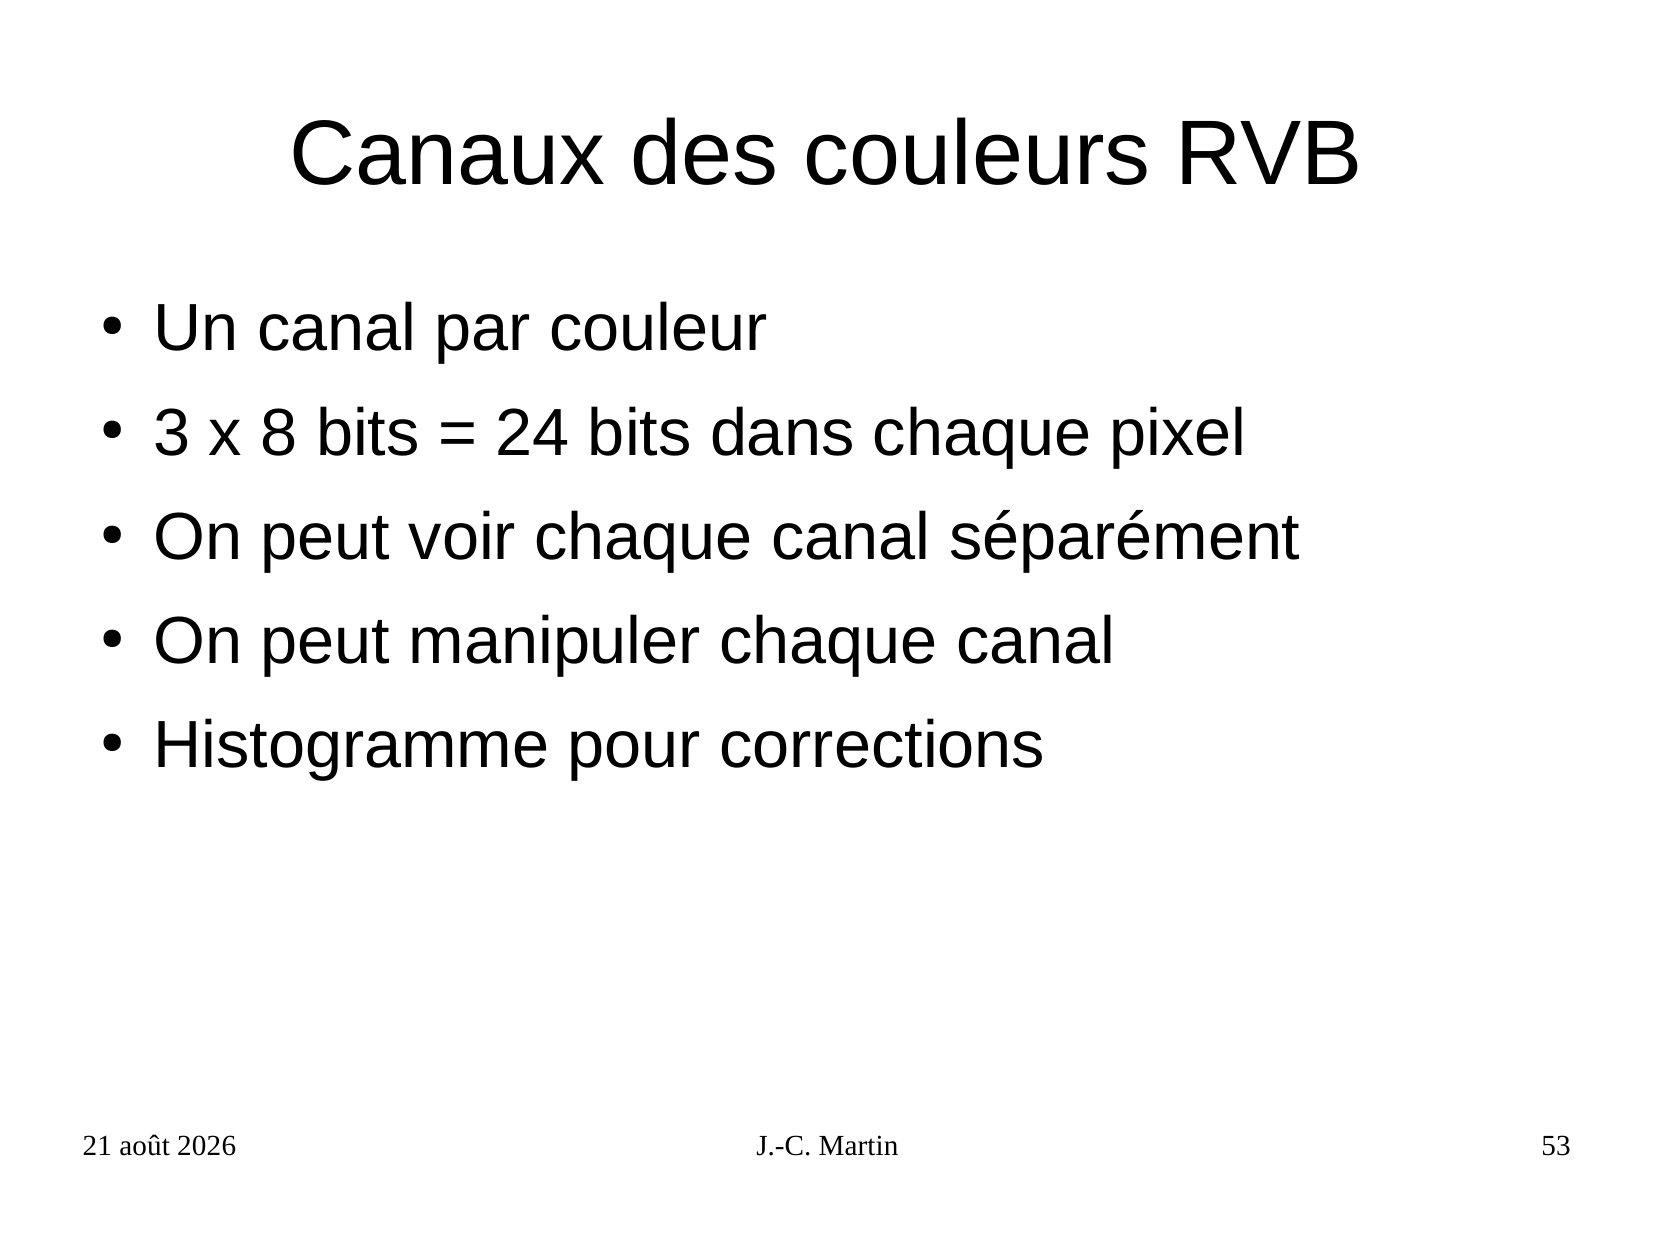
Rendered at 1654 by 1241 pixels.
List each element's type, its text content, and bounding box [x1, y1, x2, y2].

list Un canal par couleur 3 x 8 bits = 24 bits dans chaque pixel On peut voir chaque canal séparément On peut manipuler chaque canal Histogramme pour corrections [82, 290, 1571, 1010]
title Canaux des couleurs RVB [82, 49, 1571, 257]
